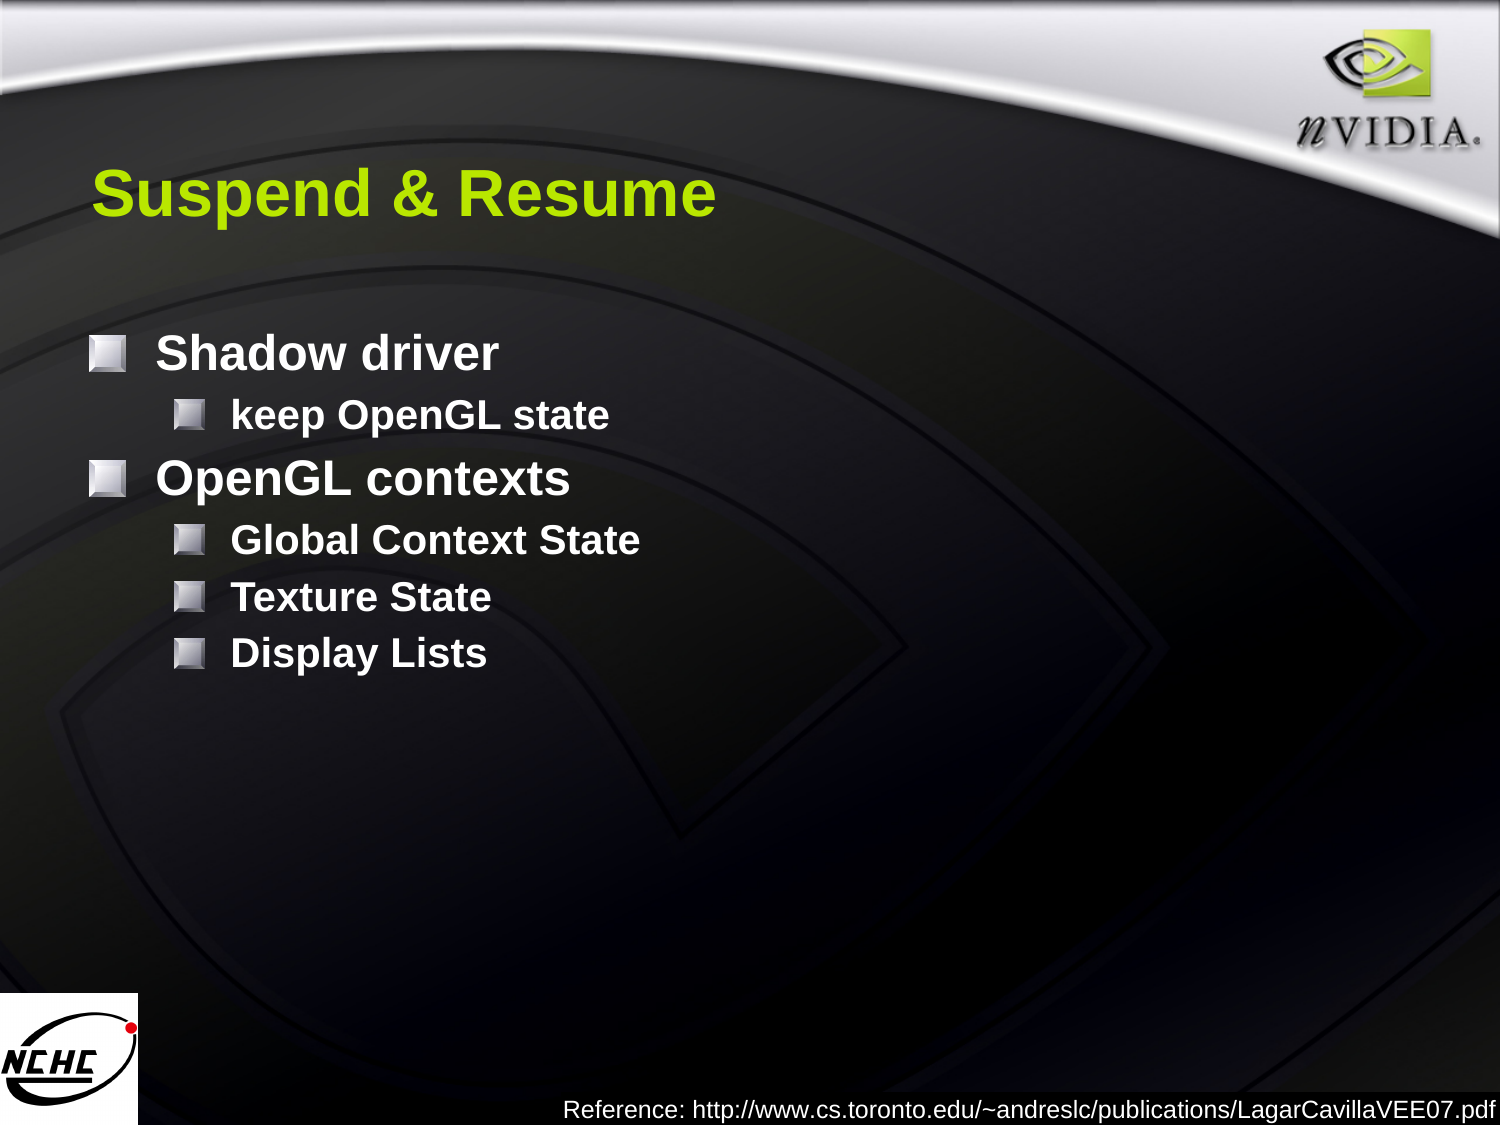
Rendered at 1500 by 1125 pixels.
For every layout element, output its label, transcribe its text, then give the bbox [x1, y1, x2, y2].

title Suspend & Resume [91, 145, 1213, 242]
list Shadow driver keep OpenGL state OpenGL contexts Global Context State Texture State Display Lists [89, 325, 1440, 1011]
text_box Reference: http://www.cs.toronto.edu/~andreslc/publications/LagarCavillaVEE07.pdf [561, 1092, 1500, 1125]
picture [0, 0, 1500, 1125]
